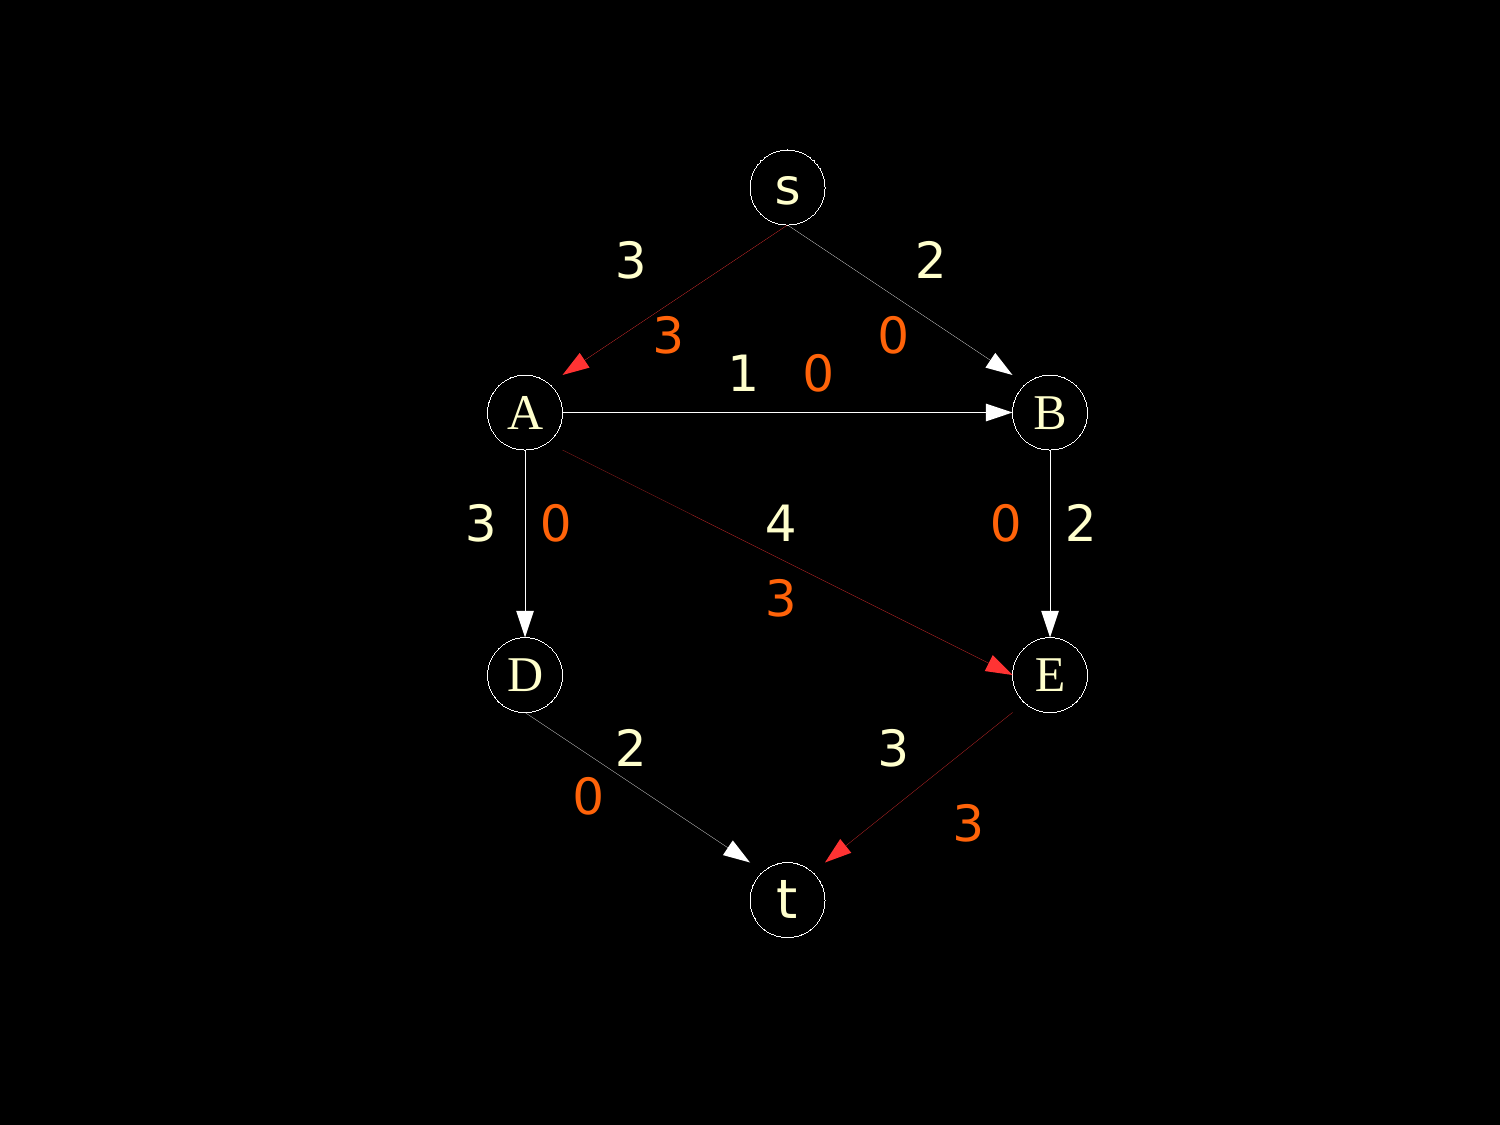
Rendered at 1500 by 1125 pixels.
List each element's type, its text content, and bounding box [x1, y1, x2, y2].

text_box B [1012, 375, 1088, 451]
text_box s [750, 149, 826, 225]
text_box t [750, 862, 826, 938]
text_box 3 [637, 299, 713, 376]
text_box 0 [557, 760, 633, 836]
text_box 3 [600, 224, 676, 300]
text_box 0 [975, 487, 1051, 563]
text_box 0 [788, 337, 863, 413]
text_box 2 [1051, 487, 1126, 563]
text_box A [487, 375, 563, 451]
text_box 1 [712, 337, 788, 413]
text_box D [487, 637, 563, 713]
text_box 0 [862, 299, 938, 376]
text_box 3 [450, 487, 525, 563]
text_box 4 [750, 487, 826, 562]
text_box 2 [900, 224, 976, 300]
text_box 3 [862, 712, 938, 788]
text_box E [1012, 637, 1088, 713]
text_box 3 [750, 562, 826, 638]
text_box 3 [937, 787, 1013, 863]
text_box 0 [525, 487, 601, 563]
text_box 2 [600, 712, 676, 788]
